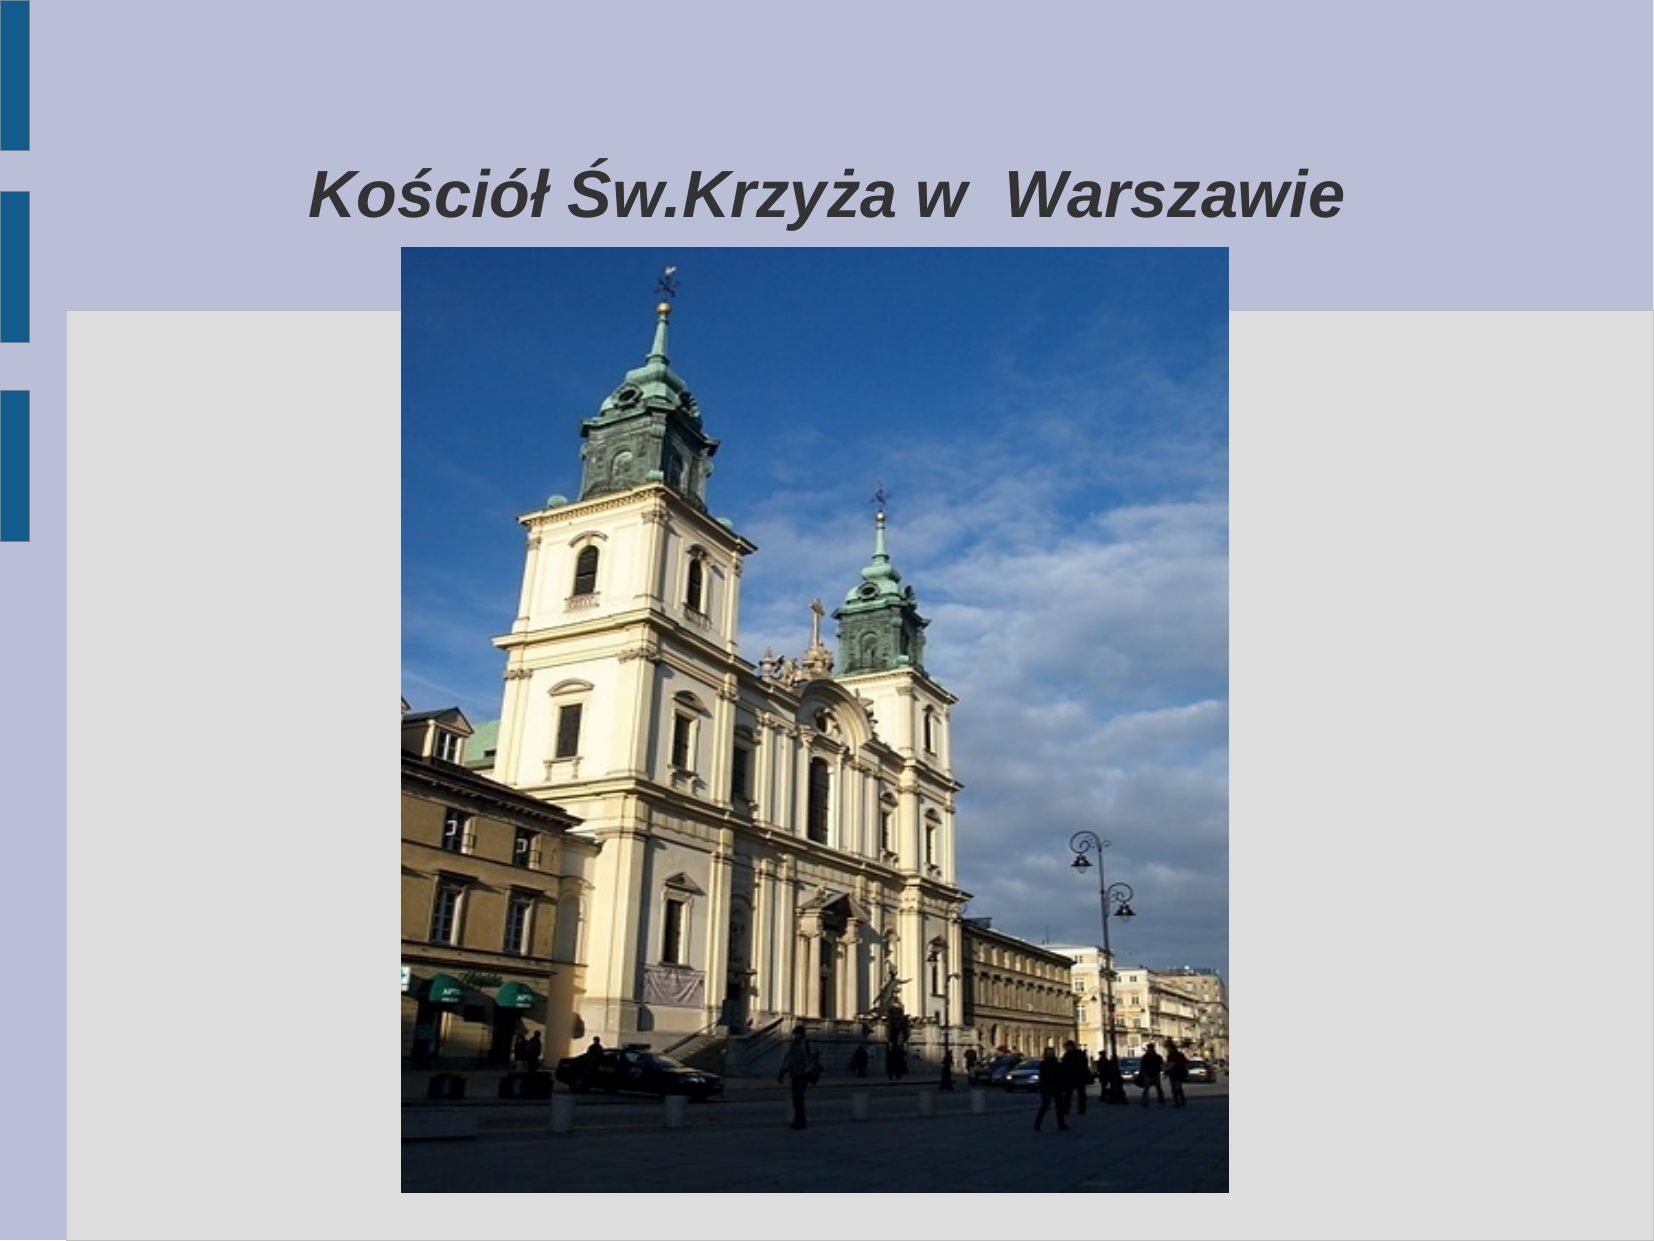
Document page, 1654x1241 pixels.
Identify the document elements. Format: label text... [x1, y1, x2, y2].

picture [401, 247, 1229, 1193]
title Kościół Św.Krzyża w Warszawie [121, 91, 1534, 299]
